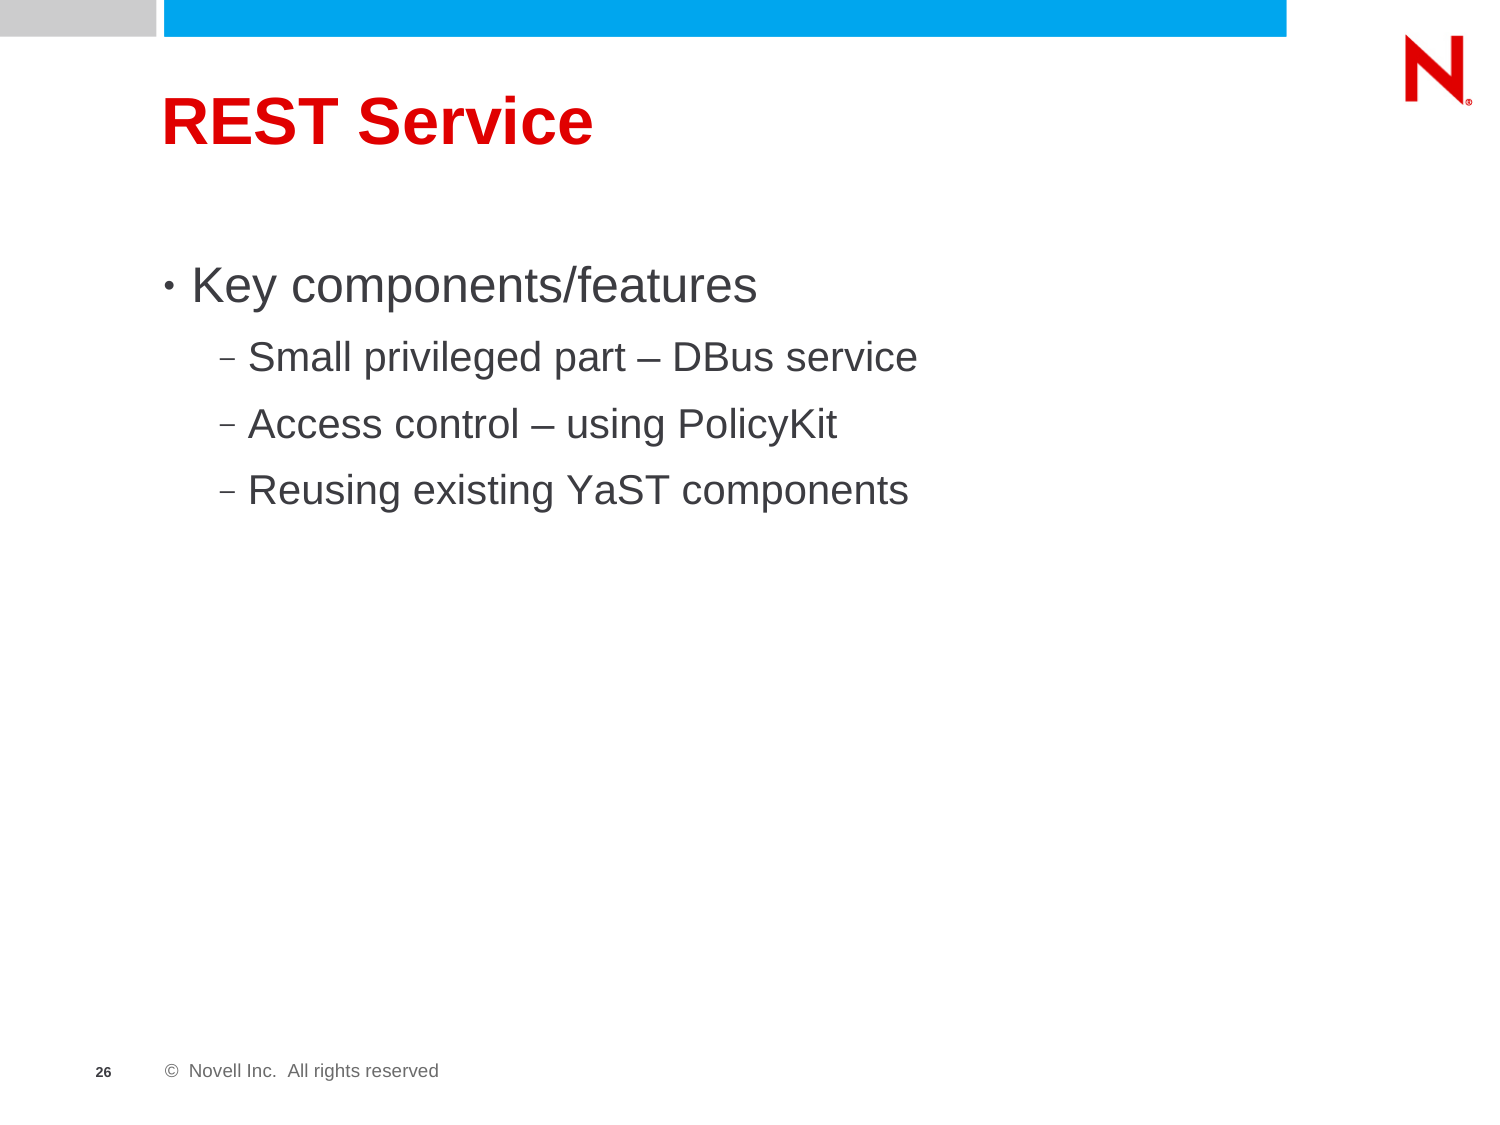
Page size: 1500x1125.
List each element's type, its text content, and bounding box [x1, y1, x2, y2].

title REST Service [161, 41, 1383, 205]
list Key components/features Small privileged part – DBus service Access control – using PolicyKit Reusing existing YaST components [163, 254, 1404, 986]
picture [1403, 32, 1473, 107]
